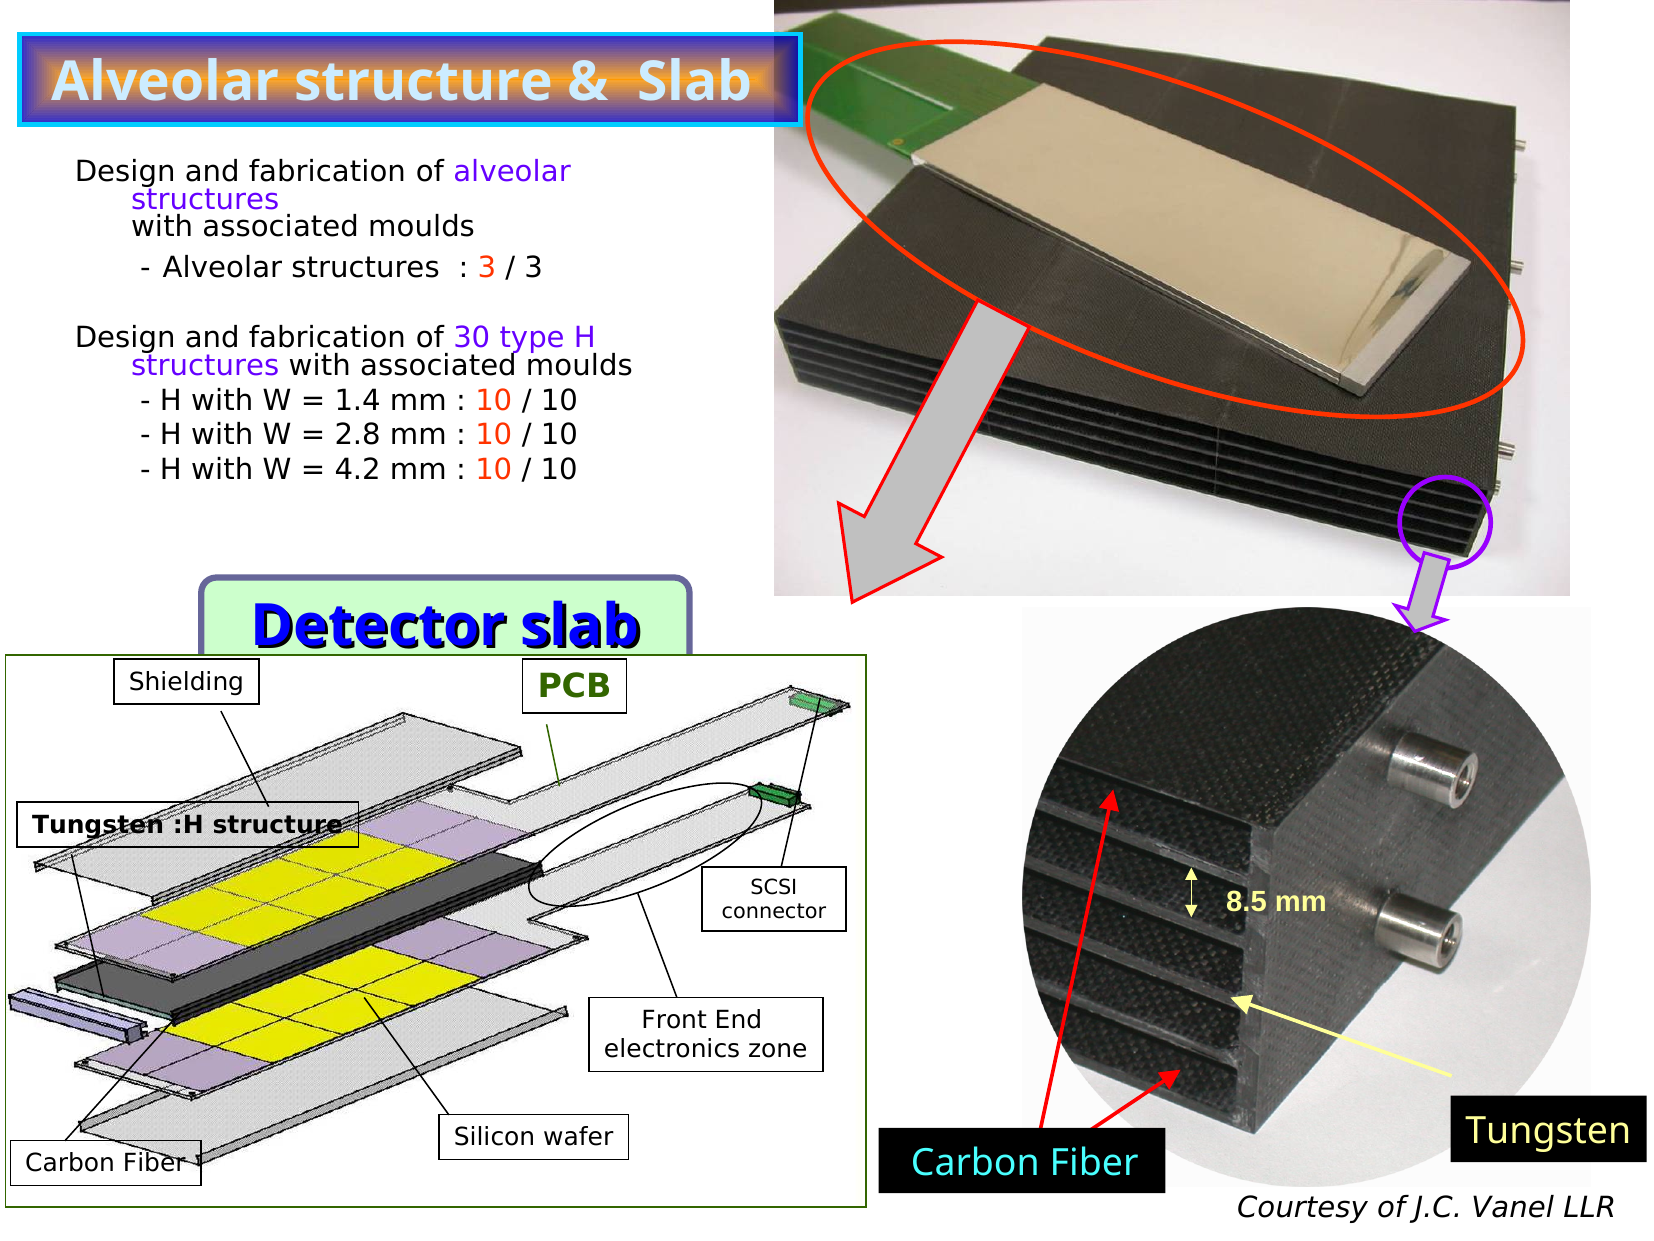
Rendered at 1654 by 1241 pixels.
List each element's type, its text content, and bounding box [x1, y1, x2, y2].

text_box Front End electronics zone [589, 997, 823, 1072]
text_box Carbon Fiber [10, 1140, 201, 1186]
picture [810, 45, 1520, 414]
text_box Detector slab [201, 577, 690, 654]
chart [1022, 607, 1591, 1187]
text_box Tungsten :H structure [17, 802, 359, 848]
text_box SCSI connector [701, 867, 847, 932]
text_box Tungsten [1450, 1095, 1647, 1163]
text_box Alveolar structure & Slab [19, 34, 801, 125]
text_box Shielding [114, 659, 260, 704]
text_box 8.5 mm [1211, 877, 1342, 926]
text_box PCB [522, 658, 627, 713]
text_box Design and fabrication of alveolar structures with associated moulds - Alveolar structures : 3 / 3 Design and fabrication of 30 type H structures with associated moulds - H with W = 1.4 mm : 10 / 10 - H with W = 2.8 mm : 10 / 10 - H with W = 4.2 mm : 10 / 10 [60, 105, 736, 554]
text_box Silicon wafer [439, 1114, 629, 1160]
text_box Courtesy of J.C. Vanel LLR [1222, 1182, 1630, 1232]
text_box Carbon Fiber [878, 1127, 1166, 1194]
picture [774, 0, 1570, 596]
picture [1403, 480, 1488, 565]
text_box [838, 300, 1030, 603]
picture [6, 655, 866, 1206]
text_box [1395, 552, 1450, 632]
